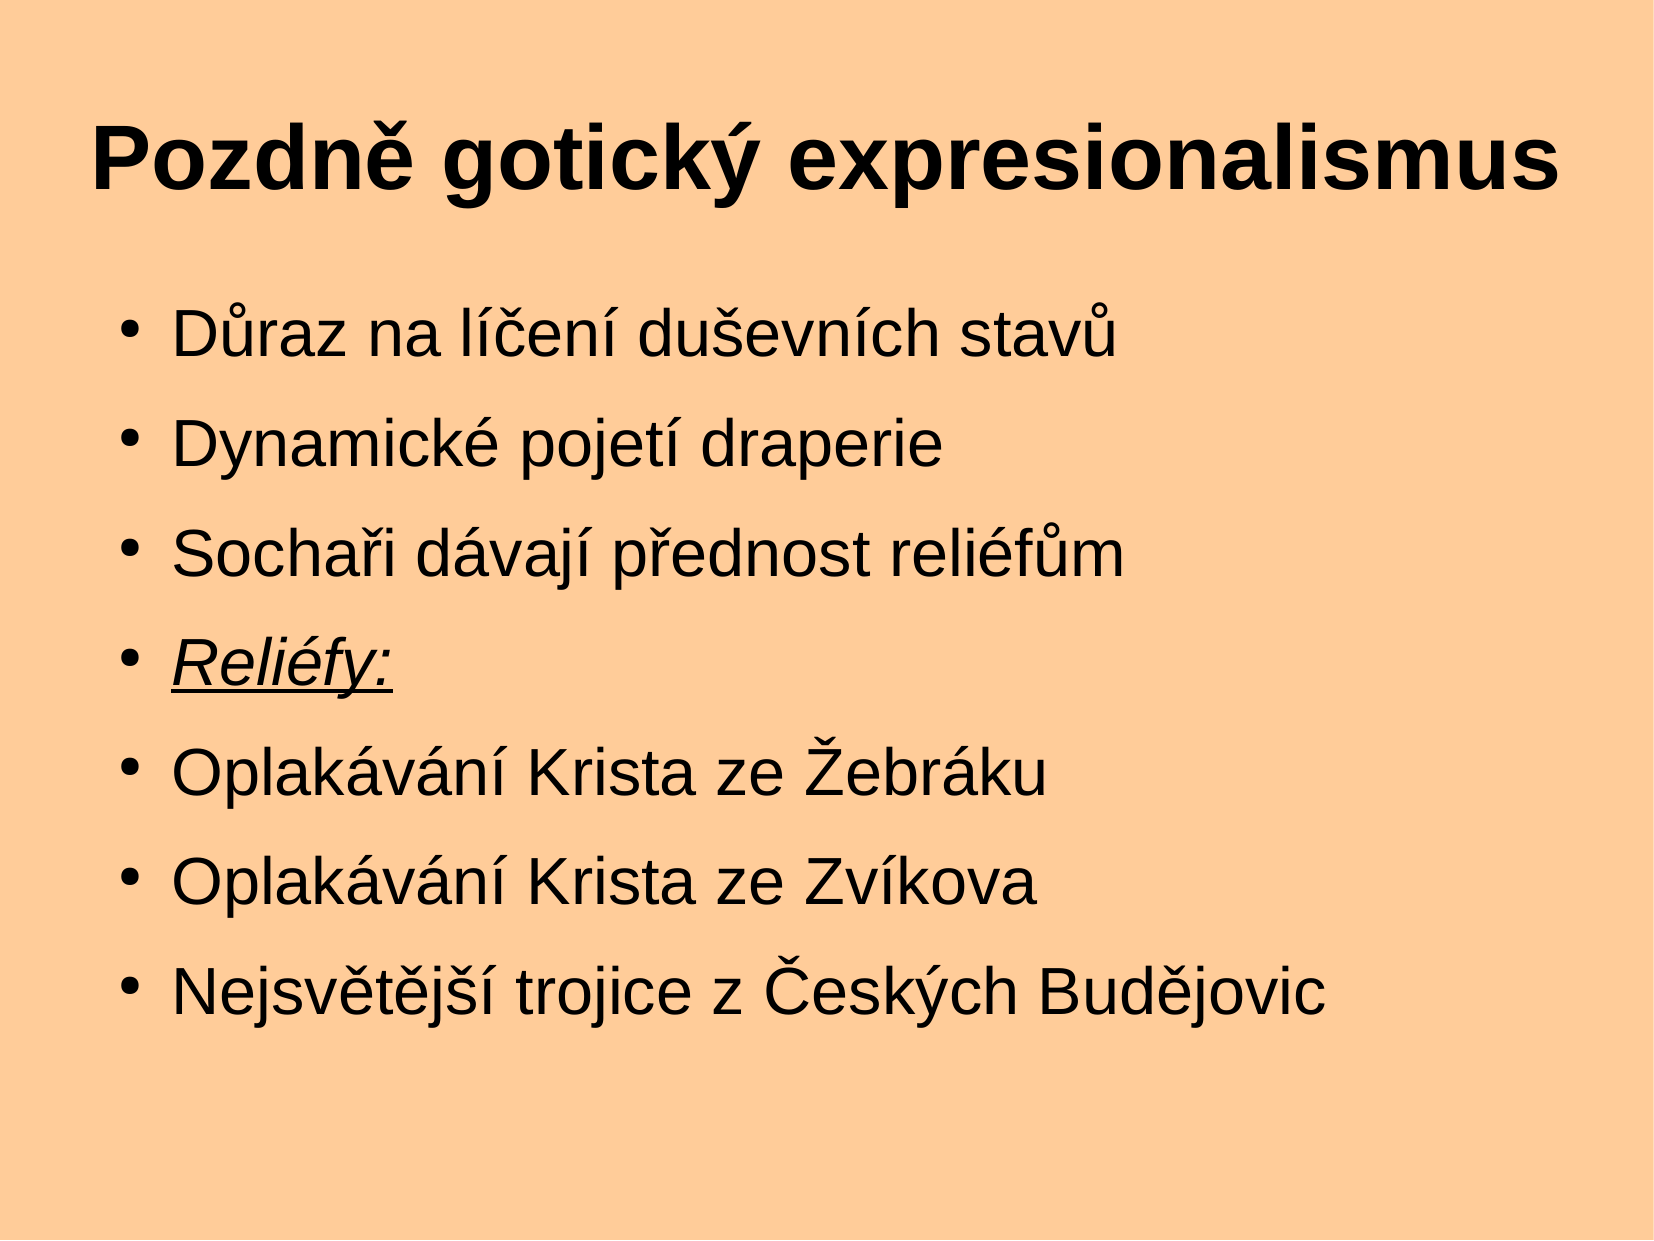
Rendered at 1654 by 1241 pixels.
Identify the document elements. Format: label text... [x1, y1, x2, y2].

list Důraz na líčení duševních stavů Dynamické pojetí draperie Sochaři dávají přednost reliéfům Reliéfy: Oplakávání Krista ze Žebráku Oplakávání Krista ze Zvíkova Nejsvětější trojice z Českých Budějovic [82, 290, 1571, 1109]
title Pozdně gotický expresionalismus [82, 49, 1571, 257]
